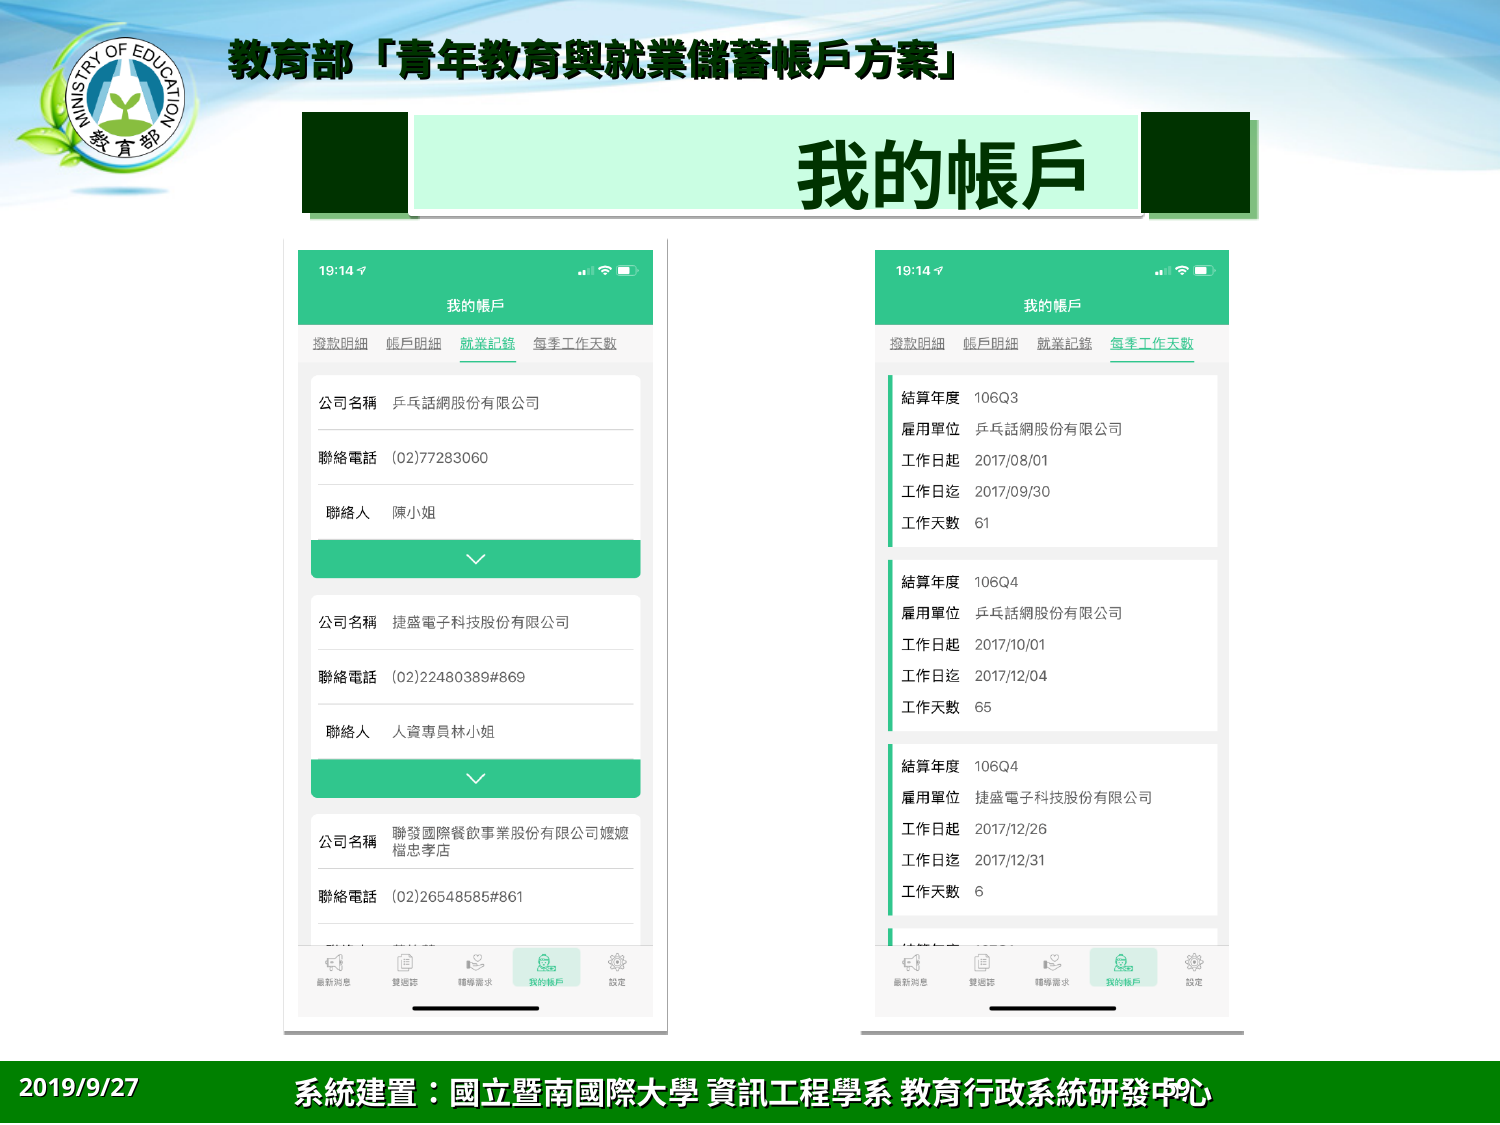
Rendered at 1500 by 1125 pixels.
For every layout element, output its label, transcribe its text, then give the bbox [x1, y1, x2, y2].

text_box 我的帳戶 [411, 112, 1141, 213]
text_box [302, 112, 411, 213]
text_box 59 [1147, 1063, 1498, 1117]
text_box [1141, 112, 1250, 213]
text_box 2019/9/27 [3, 1063, 354, 1117]
picture [298, 249, 653, 1017]
picture [875, 249, 1230, 1017]
